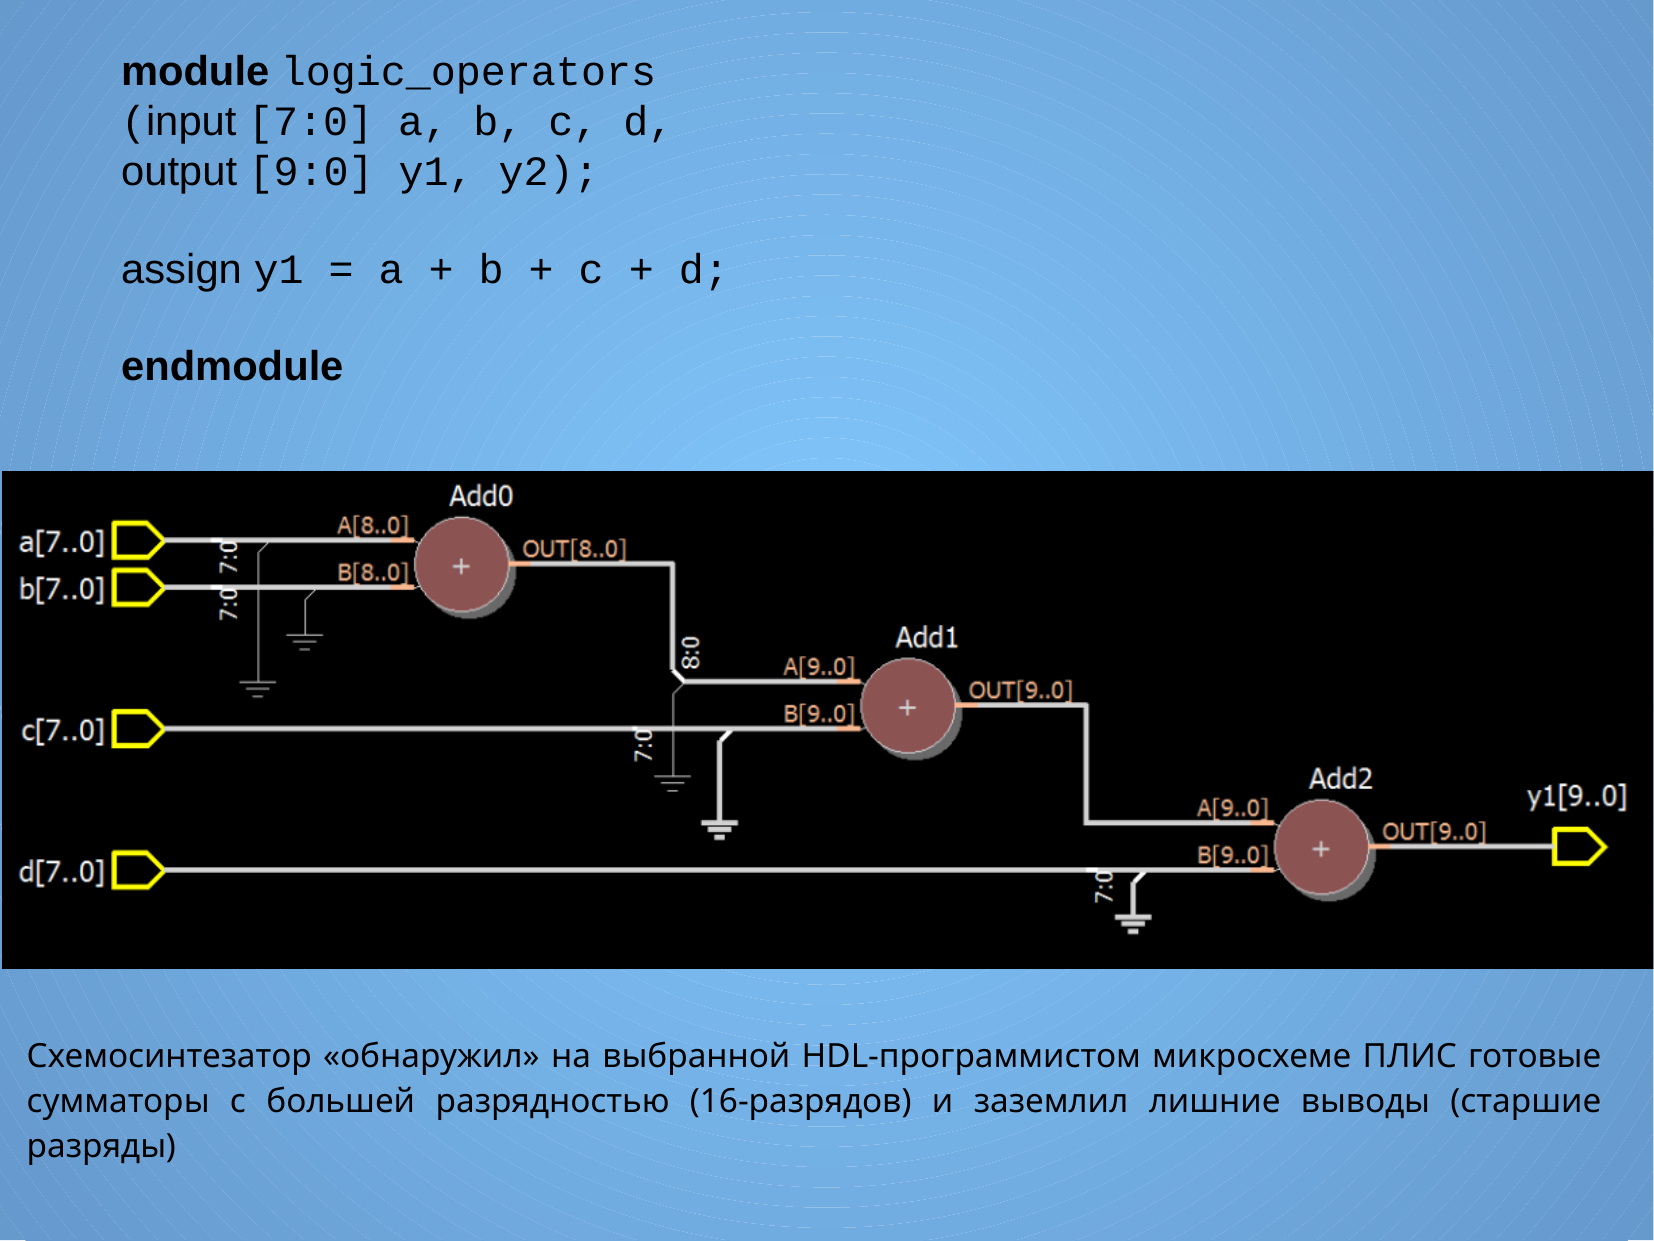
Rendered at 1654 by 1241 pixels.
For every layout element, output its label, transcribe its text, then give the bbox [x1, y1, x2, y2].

text_box module logic_operators (input [7:0] a, b, c, d, output [9:0] y1, y2); assign y1 = a + b + c + d; endmodule [106, 40, 1548, 471]
picture [2, 471, 1654, 969]
text_box Схемосинтезатор «обнаружил» на выбранной HDL-программистом микросхеме ПЛИС готовые сумматоры с большей разрядностью (16-разрядов) и заземлил лишние выводы (старшие разряды) [11, 1024, 1619, 1235]
